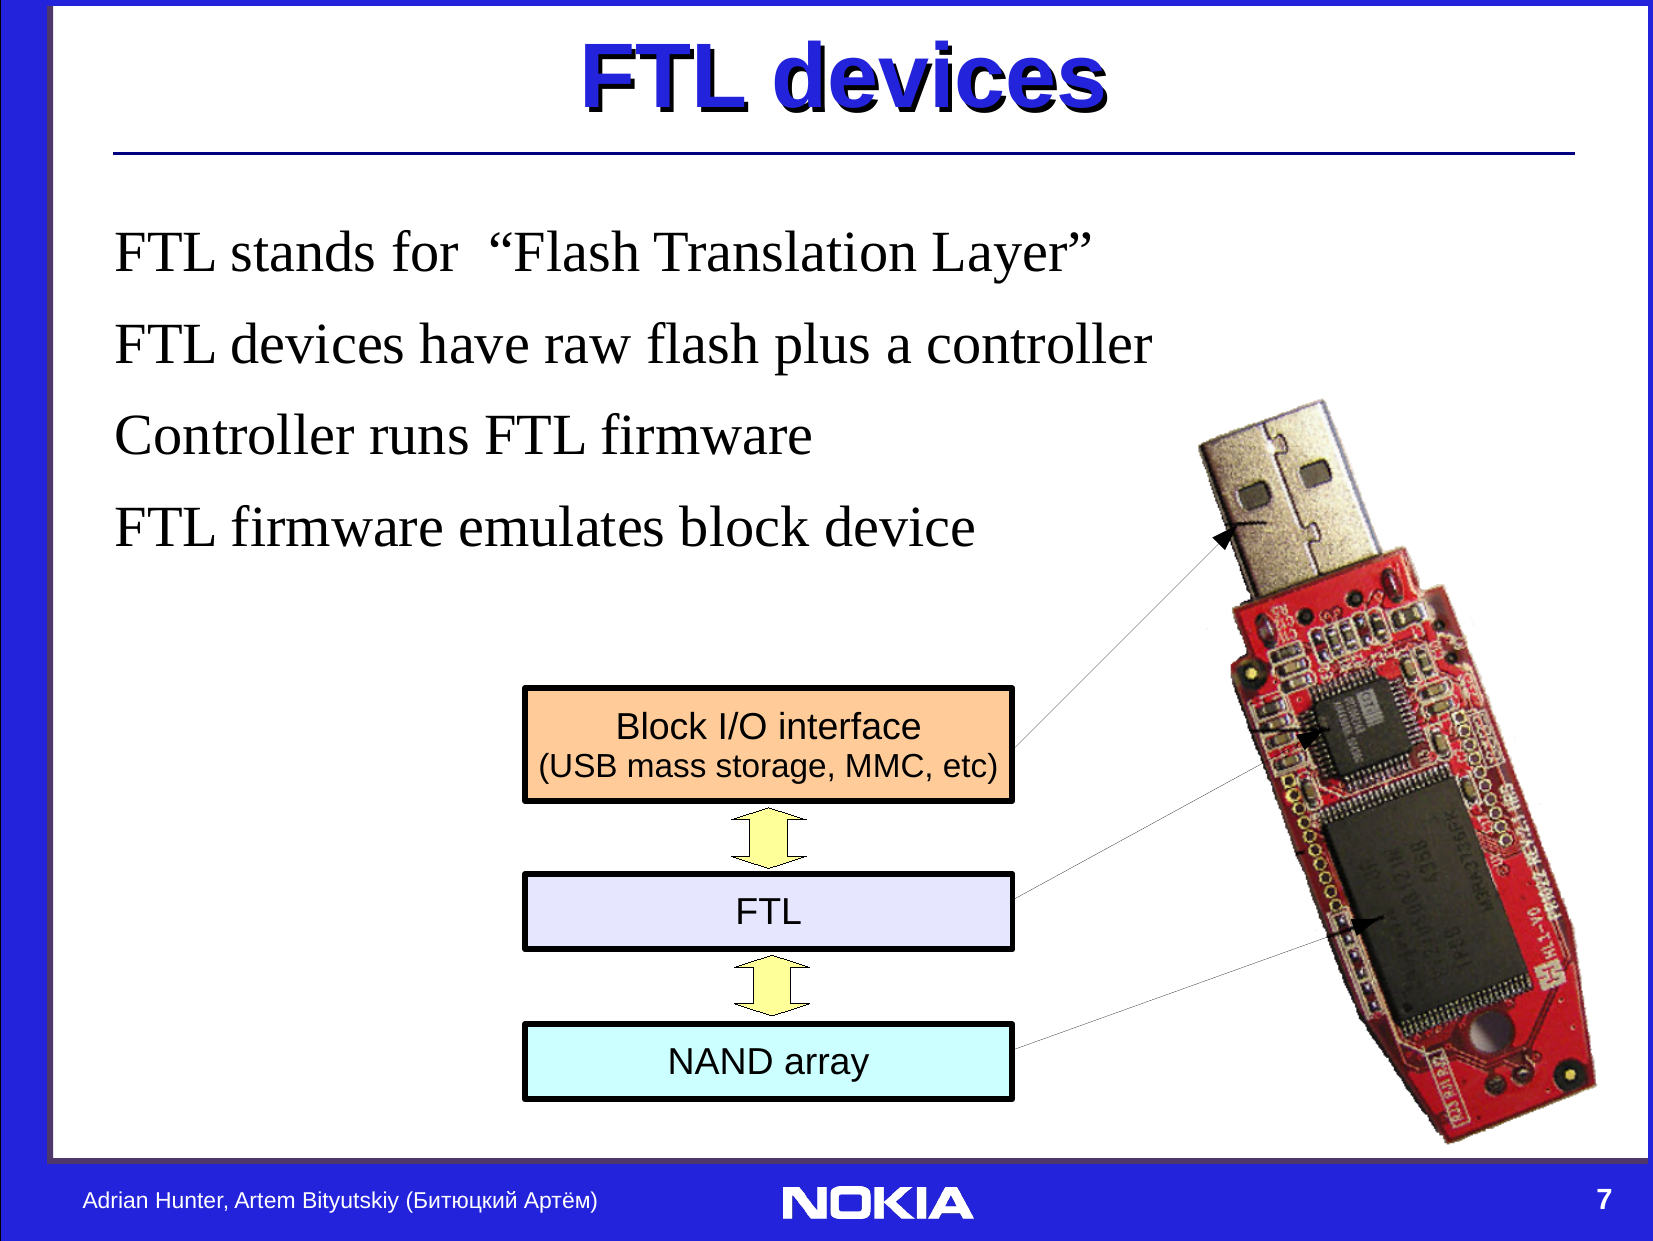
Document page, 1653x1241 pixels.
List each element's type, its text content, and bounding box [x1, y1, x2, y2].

title FTL devices [100, 2, 1588, 151]
picture [1196, 397, 1605, 1151]
list FTL stands for “Flash Translation Layer” FTL devices have raw flash plus a controller Controller runs FTL firmware FTL firmware emulates block device [100, 219, 1588, 1072]
picture [783, 1186, 974, 1219]
text_box NAND array [525, 1072, 1013, 1100]
